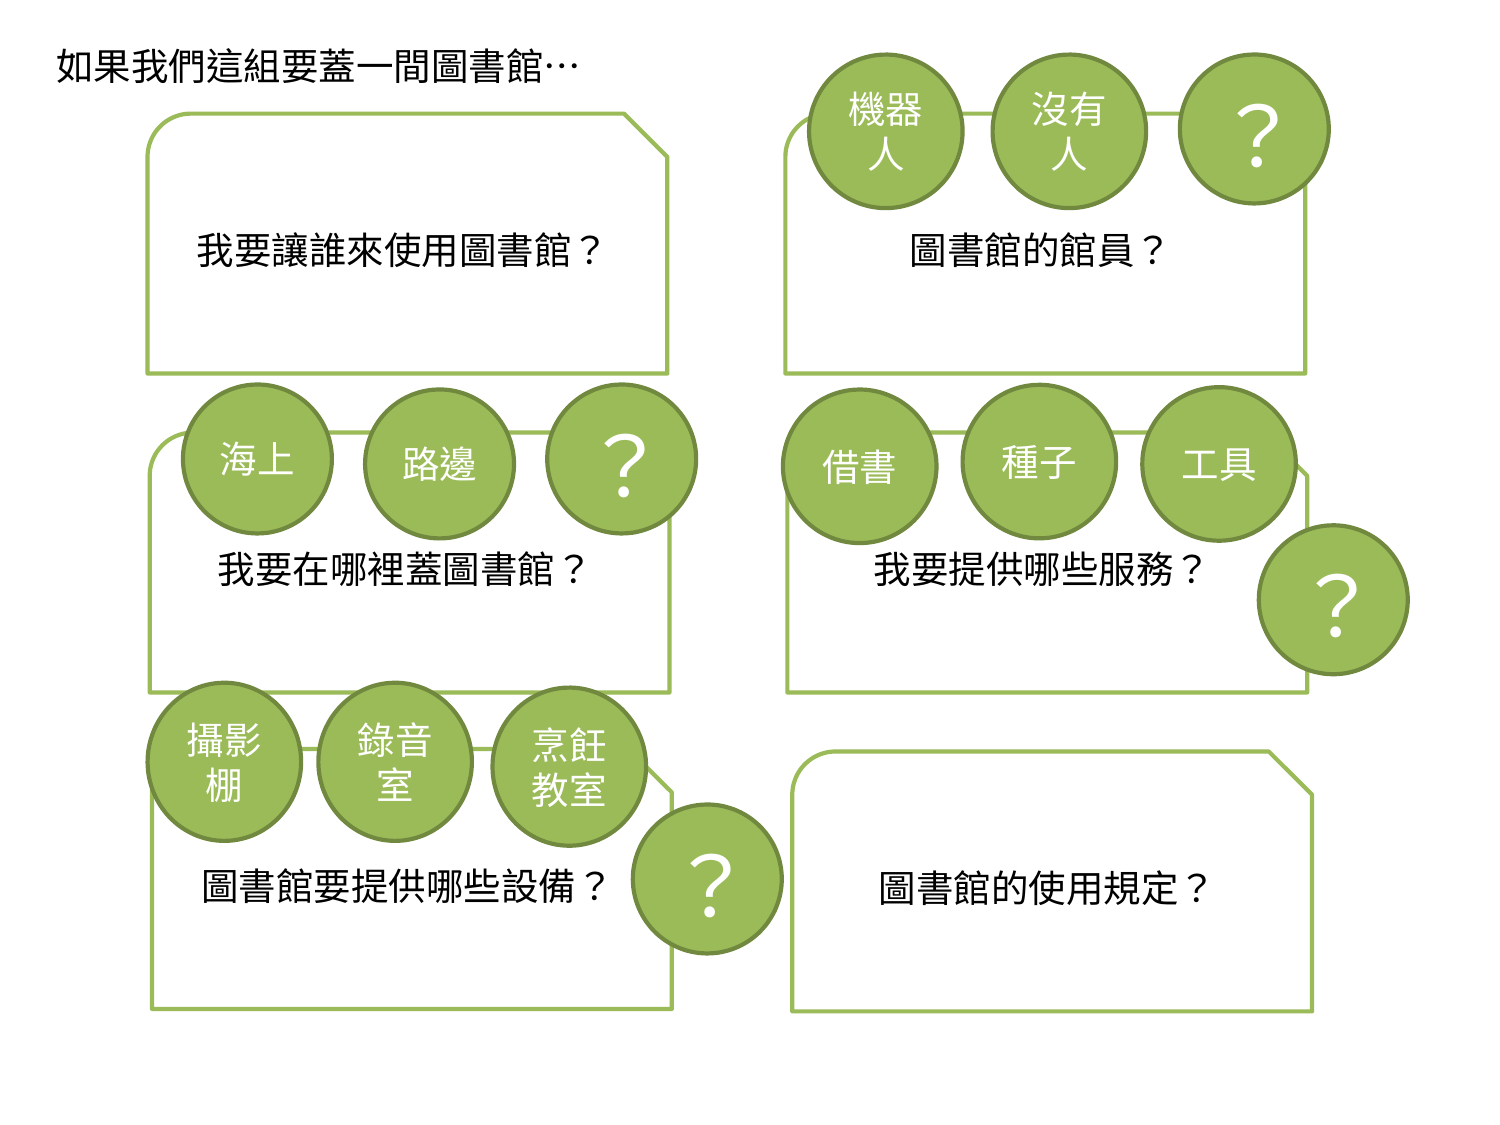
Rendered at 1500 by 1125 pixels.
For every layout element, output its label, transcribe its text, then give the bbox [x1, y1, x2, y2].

text_box 烹飪教室 [492, 687, 647, 846]
text_box 我要在哪裡蓋圖書館？ [149, 432, 670, 693]
text_box 如果我們這組要蓋一間圖書館… [41, 35, 633, 97]
text_box 種子 [962, 384, 1117, 539]
text_box 圖書館的使用規定？ [792, 751, 1313, 1012]
text_box 攝影棚 [147, 682, 302, 841]
text_box 機器人 [809, 54, 963, 209]
text_box 沒有人 [992, 54, 1147, 209]
text_box ？ [632, 804, 782, 954]
text_box 我要提供哪些服務？ [787, 432, 1308, 693]
text_box ？ [1179, 54, 1329, 204]
text_box 路邊 [365, 389, 515, 539]
text_box 我要讓誰來使用圖書館？ [147, 113, 668, 374]
text_box ？ [1258, 525, 1408, 675]
text_box 借書 [782, 389, 937, 544]
text_box 圖書館要提供哪些設備？ [152, 749, 672, 1009]
text_box 圖書館的館員？ [785, 113, 1306, 374]
text_box ？ [547, 384, 697, 534]
text_box 錄音室 [318, 682, 472, 841]
text_box 工具 [1142, 387, 1296, 541]
text_box 海上 [182, 384, 332, 534]
